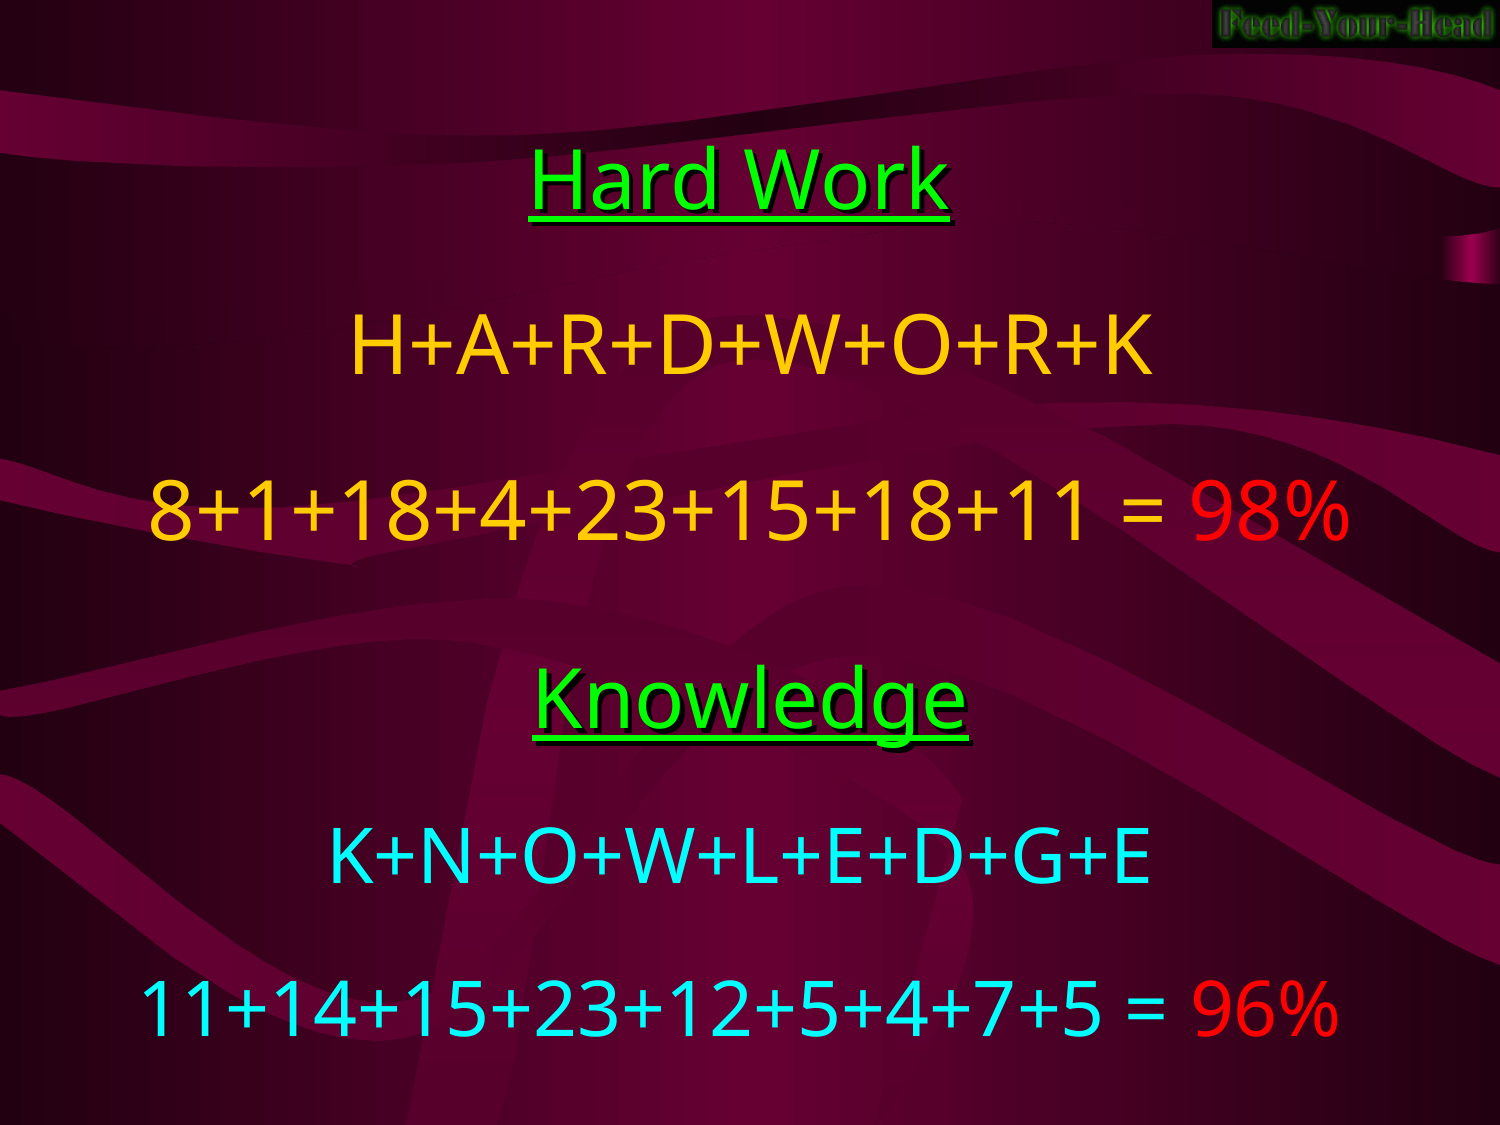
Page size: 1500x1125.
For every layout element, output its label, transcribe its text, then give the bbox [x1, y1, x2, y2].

picture [1212, 0, 1500, 48]
text_box Knowledge K+N+O+W+L+E+D+G+E 11+14+15+23+12+5+4+7+5 = 96% [24, 632, 1476, 1068]
text_box Hard Work H+A+R+D+W+O+R+K 8+1+18+4+23+15+18+11 = 98% [24, 112, 1476, 573]
